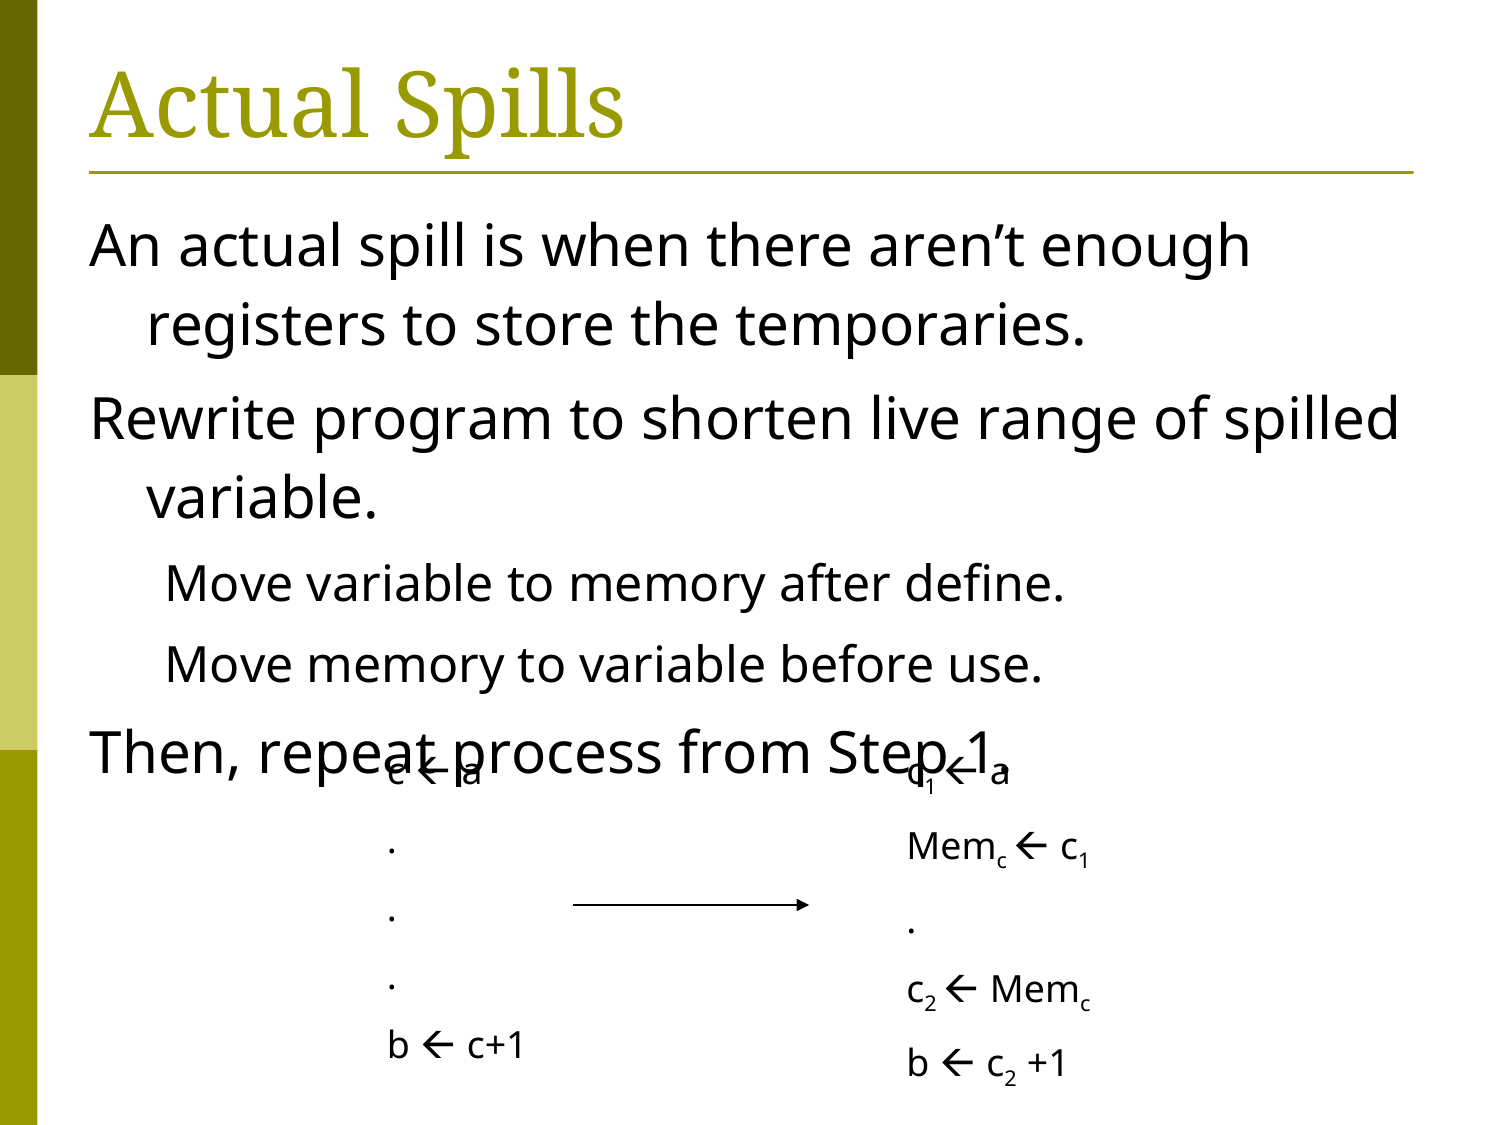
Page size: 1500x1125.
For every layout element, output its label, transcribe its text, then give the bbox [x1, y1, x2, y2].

list An actual spill is when there aren’t enough registers to store the temporaries. Rewrite program to shorten live range of spilled variable. Move variable to memory after define. Move memory to variable before use. Then, repeat process from Step 1. [75, 196, 1426, 1006]
title Actual Spills [75, 45, 1426, 173]
text_box c1  a Memc  c1 . c2  Memc b  c2 +1 [891, 739, 1164, 1099]
text_box c  a . . . b  c+1 [372, 739, 597, 1074]
